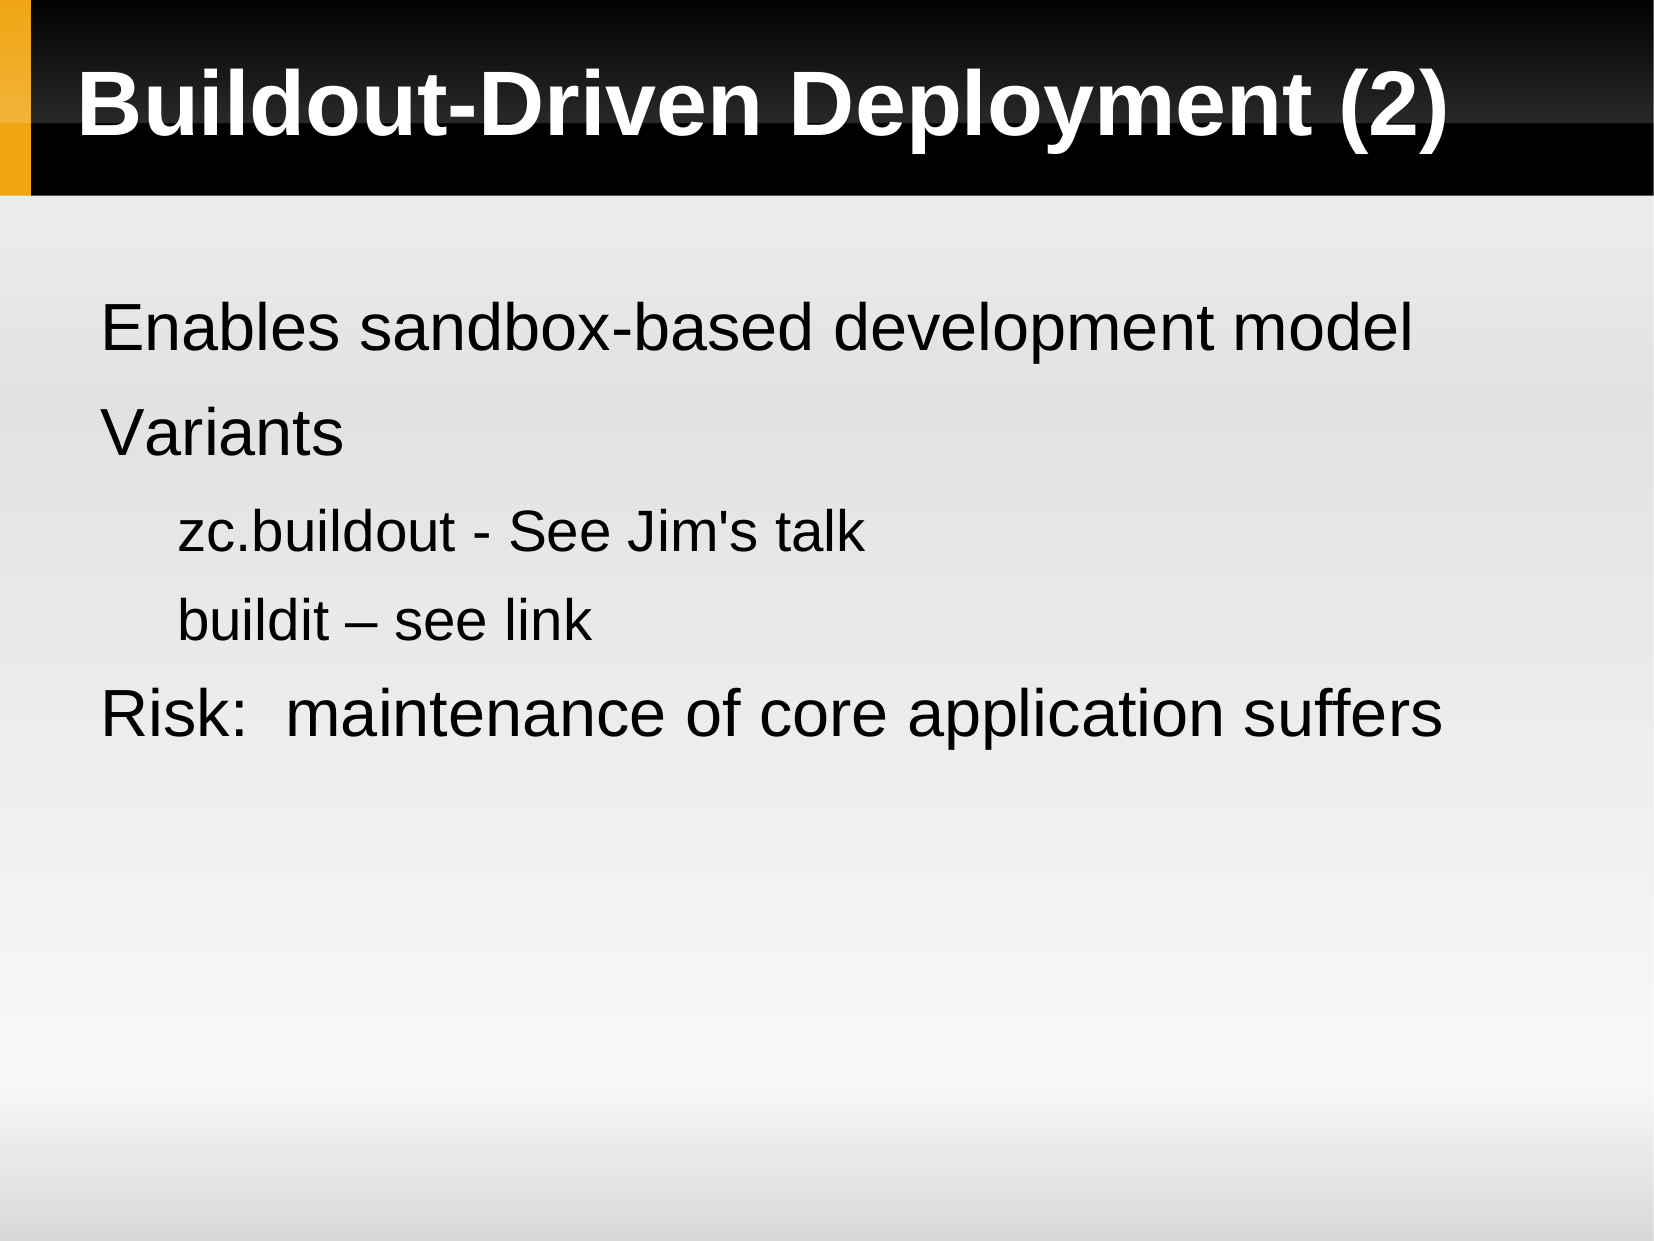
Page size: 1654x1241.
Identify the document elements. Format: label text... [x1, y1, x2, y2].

list Enables sandbox-based development model Variants zc.buildout - See Jim's talk buildit – see link Risk: maintenance of core application suffers [82, 290, 1571, 1094]
title Buildout-Driven Deployment (2) [76, 7, 1565, 200]
picture [0, 0, 1654, 1241]
